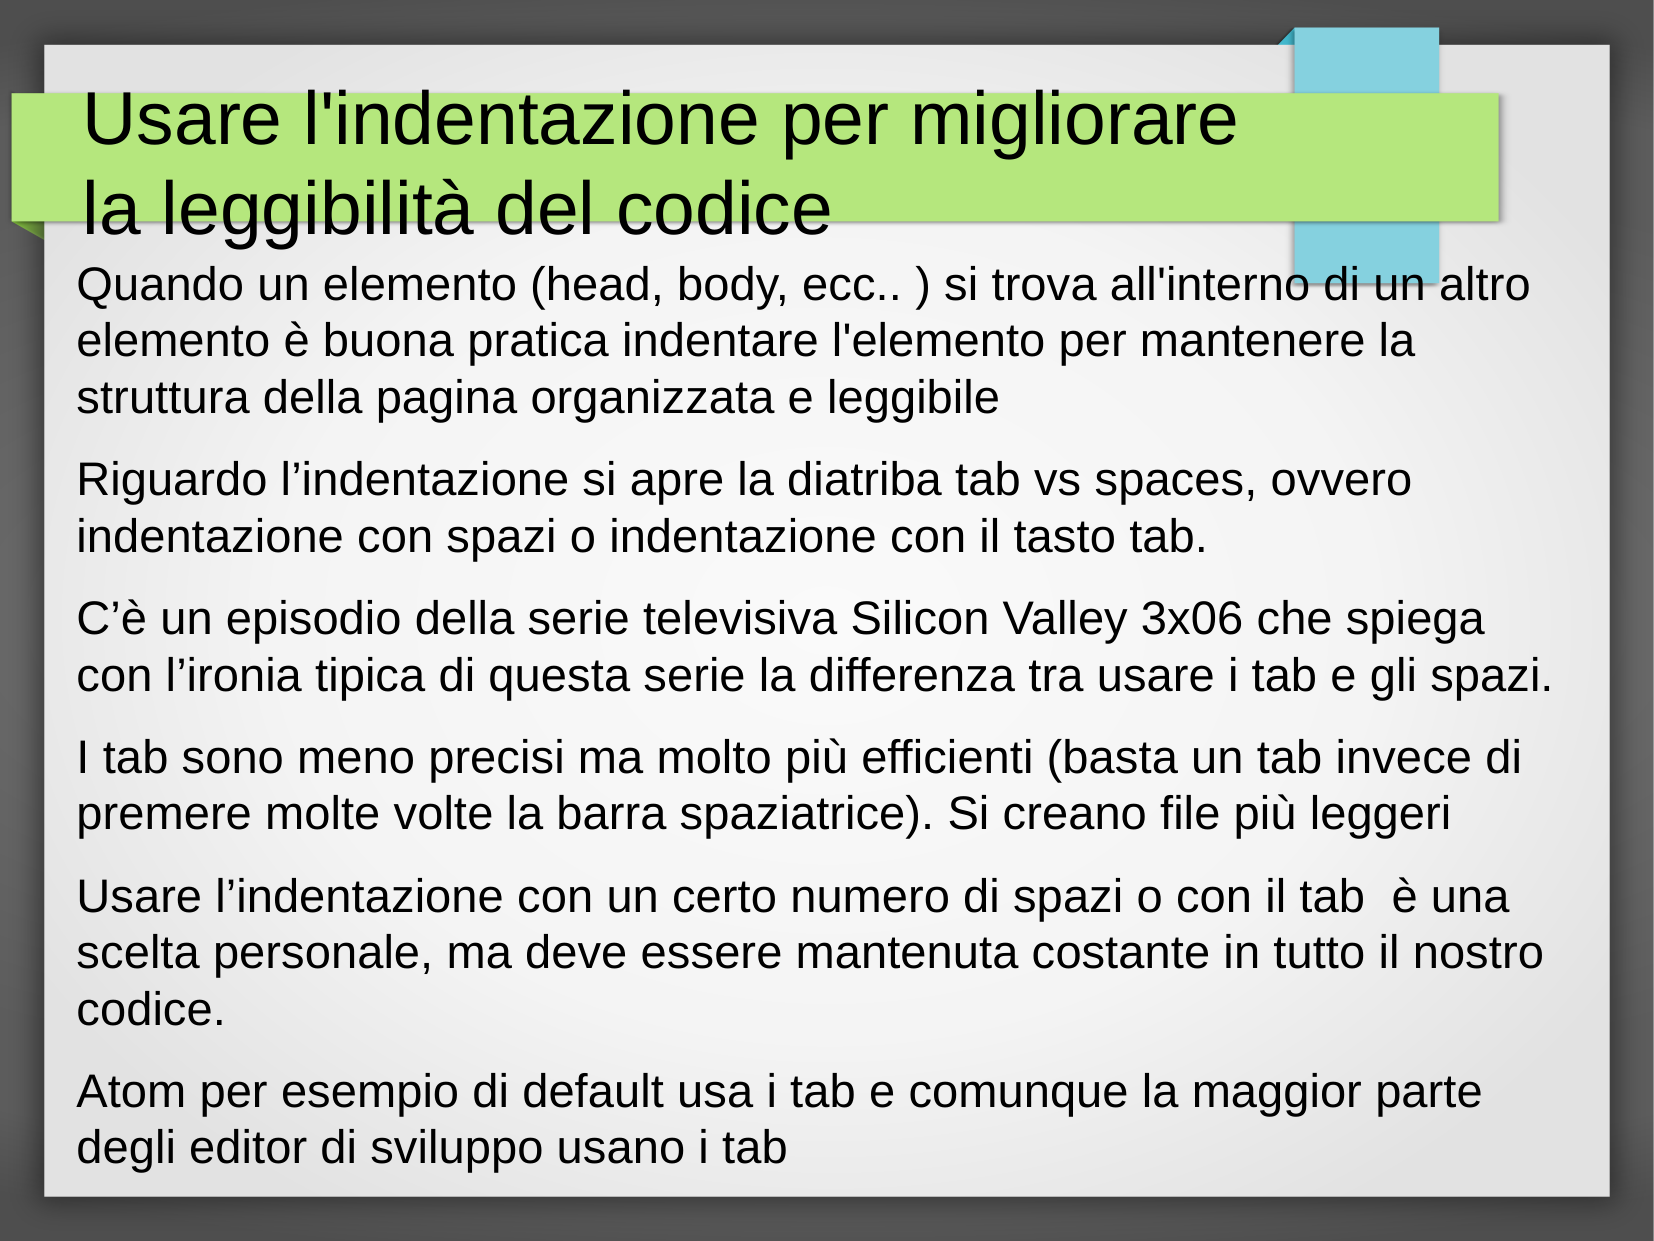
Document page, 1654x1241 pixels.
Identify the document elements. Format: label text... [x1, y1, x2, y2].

picture [0, 0, 1654, 1241]
list Quando un elemento (head, body, ecc.. ) si trova all'interno di un altro elemento è buona pratica indentare l'elemento per mantenere la struttura della pagina organizzata e leggibile Riguardo l’indentazione si apre la diatriba tab vs spaces, ovvero indentazione con spazi o indentazione con il tasto tab. C’è un episodio della serie televisiva Silicon Valley 3x06 che spiega con l’ironia tipica di questa serie la differenza tra usare i tab e gli spazi. I tab sono meno precisi ma molto più efficienti (basta un tab invece di premere molte volte la barra spaziatrice). Si creano file più leggeri Usare l’indentazione con un certo numero di spazi o con il tab è una scelta personale, ma deve essere mantenuta costante in tutto il nostro codice. Atom per esempio di default usa i tab e comunque la maggior parte degli editor di sviluppo usano i tab [76, 253, 1565, 1191]
title Usare l'indentazione per migliorare la leggibilità del codice [82, 69, 1264, 238]
